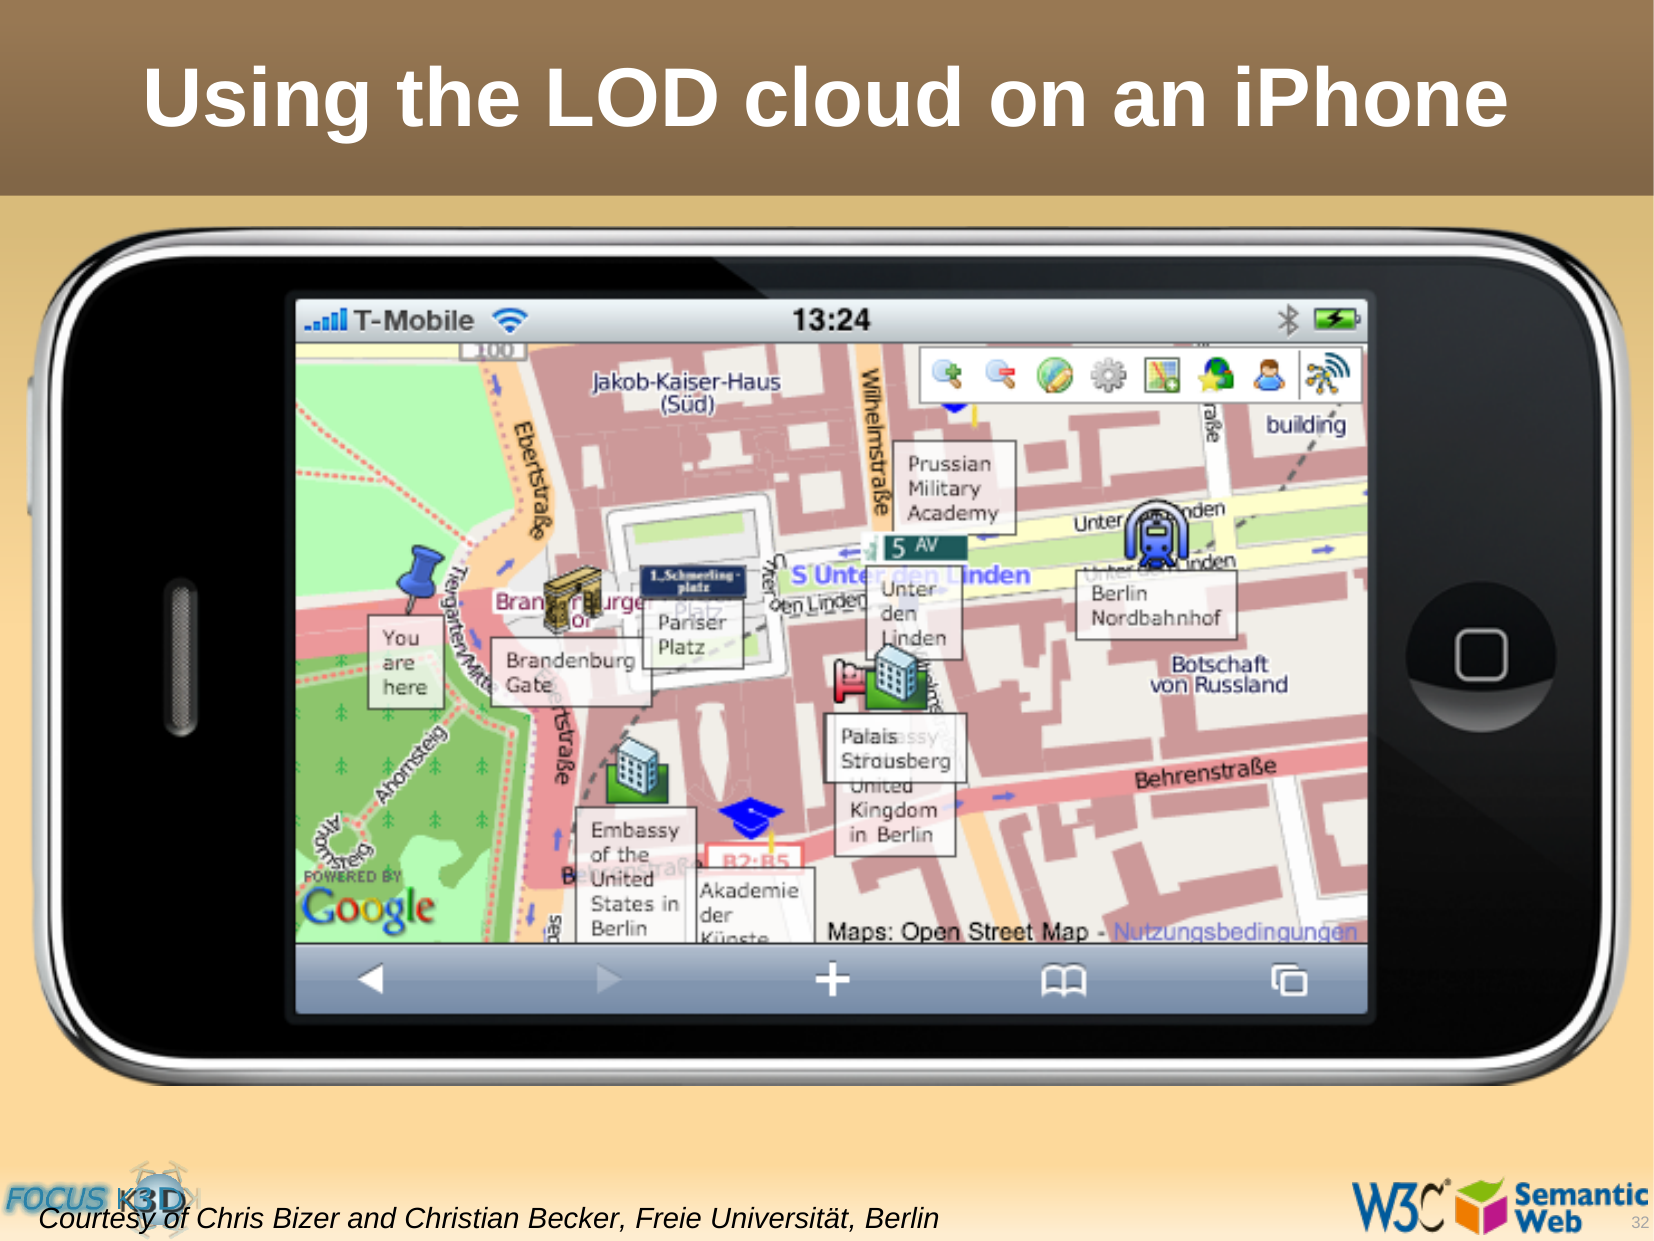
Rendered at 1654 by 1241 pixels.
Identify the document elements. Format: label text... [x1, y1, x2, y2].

text_box Courtesy of Chris Bizer and Christian Becker, Freie Universität, Berlin [23, 1192, 950, 1241]
title Using the LOD cloud on an iPhone [0, 0, 1654, 196]
picture [0, 196, 1654, 1241]
